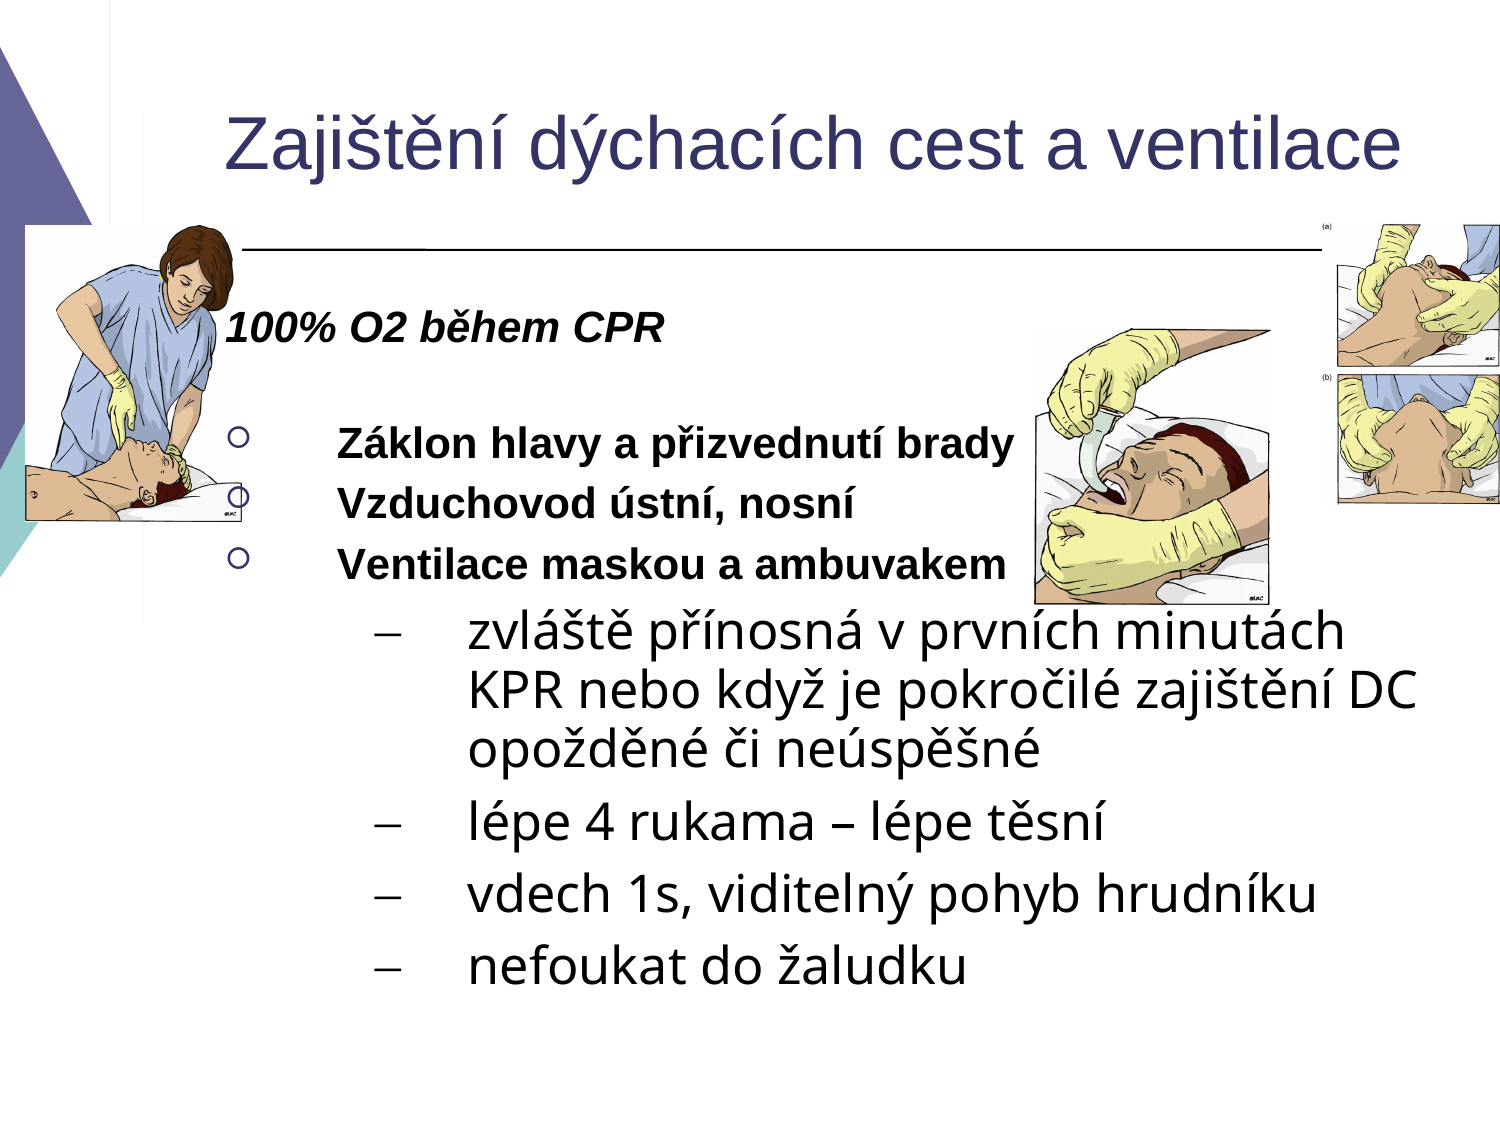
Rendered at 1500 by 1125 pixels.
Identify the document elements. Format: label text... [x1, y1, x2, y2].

picture [25, 225, 242, 522]
title Zajištění dýchacích cest a ventilace [224, 41, 1424, 236]
picture [1322, 222, 1500, 505]
list 100% O2 během CPR Záklon hlavy a přizvednutí brady Vzduchovod ústní, nosní Ventilace maskou a ambuvakem zvláště přínosná v prvních minutách KPR nebo když je pokročilé zajištění DC opožděné či neúspěšné lépe 4 rukama – lépe těsní vdech 1s, viditelný pohyb hrudníku nefoukat do žaludku [224, 299, 1424, 1014]
